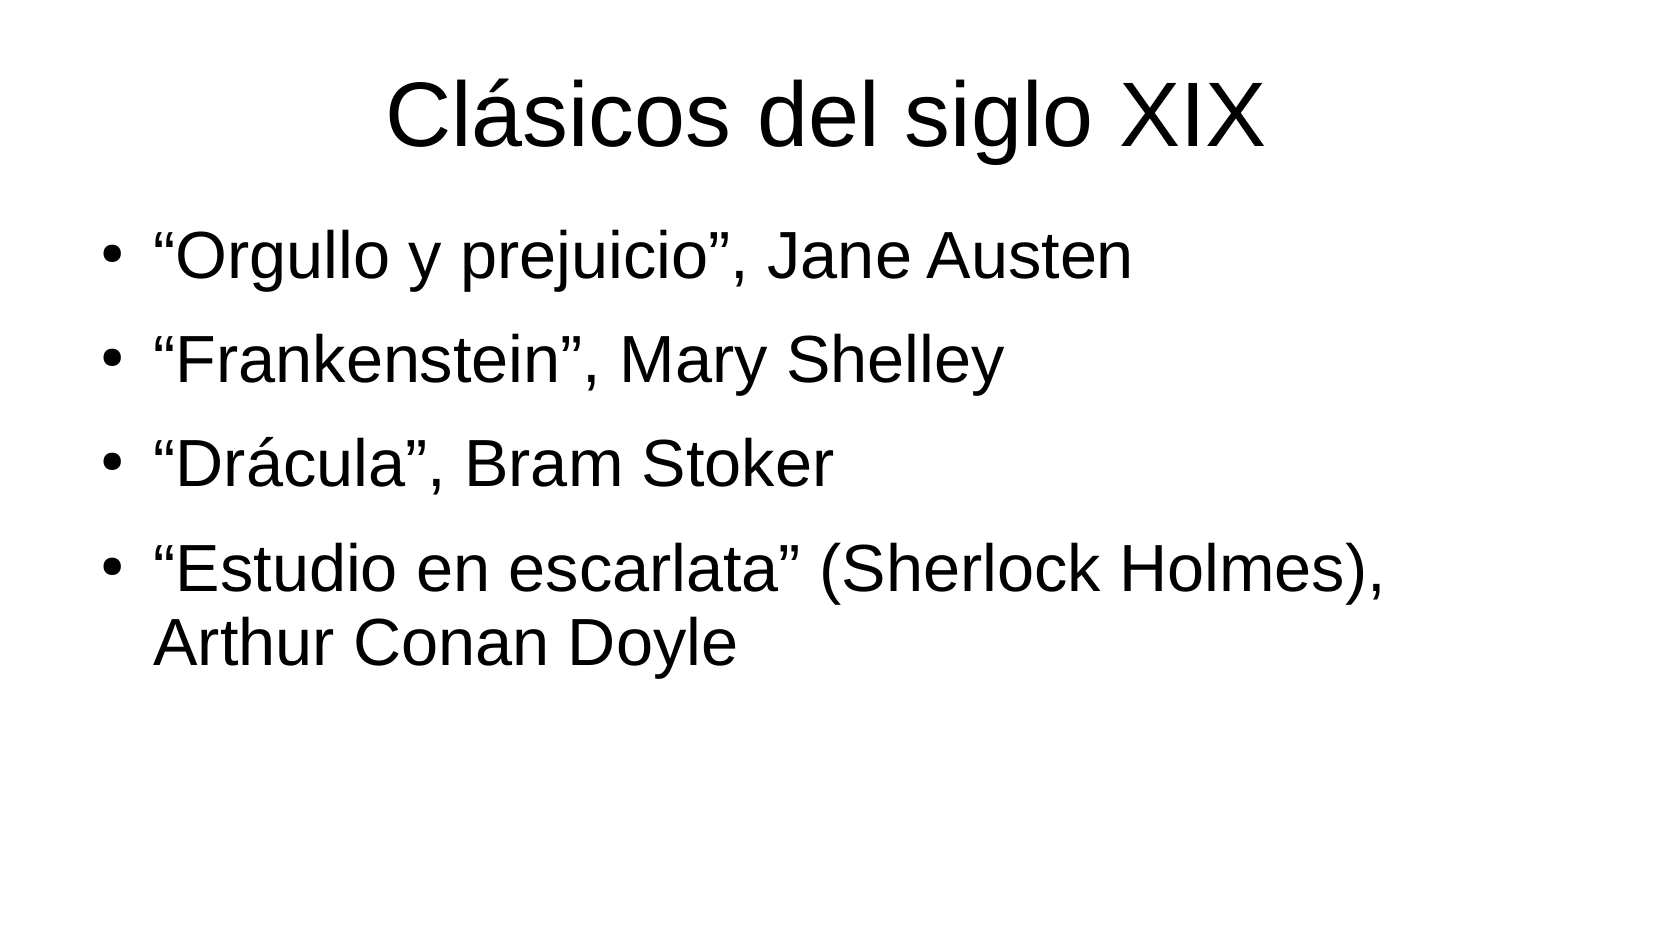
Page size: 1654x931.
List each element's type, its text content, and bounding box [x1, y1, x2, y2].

list “Orgullo y prejuicio”, Jane Austen “Frankenstein”, Mary Shelley “Drácula”, Bram Stoker “Estudio en escarlata” (Sherlock Holmes), Arthur Conan Doyle [82, 217, 1571, 758]
title Clásicos del siglo XIX [82, 37, 1571, 193]
